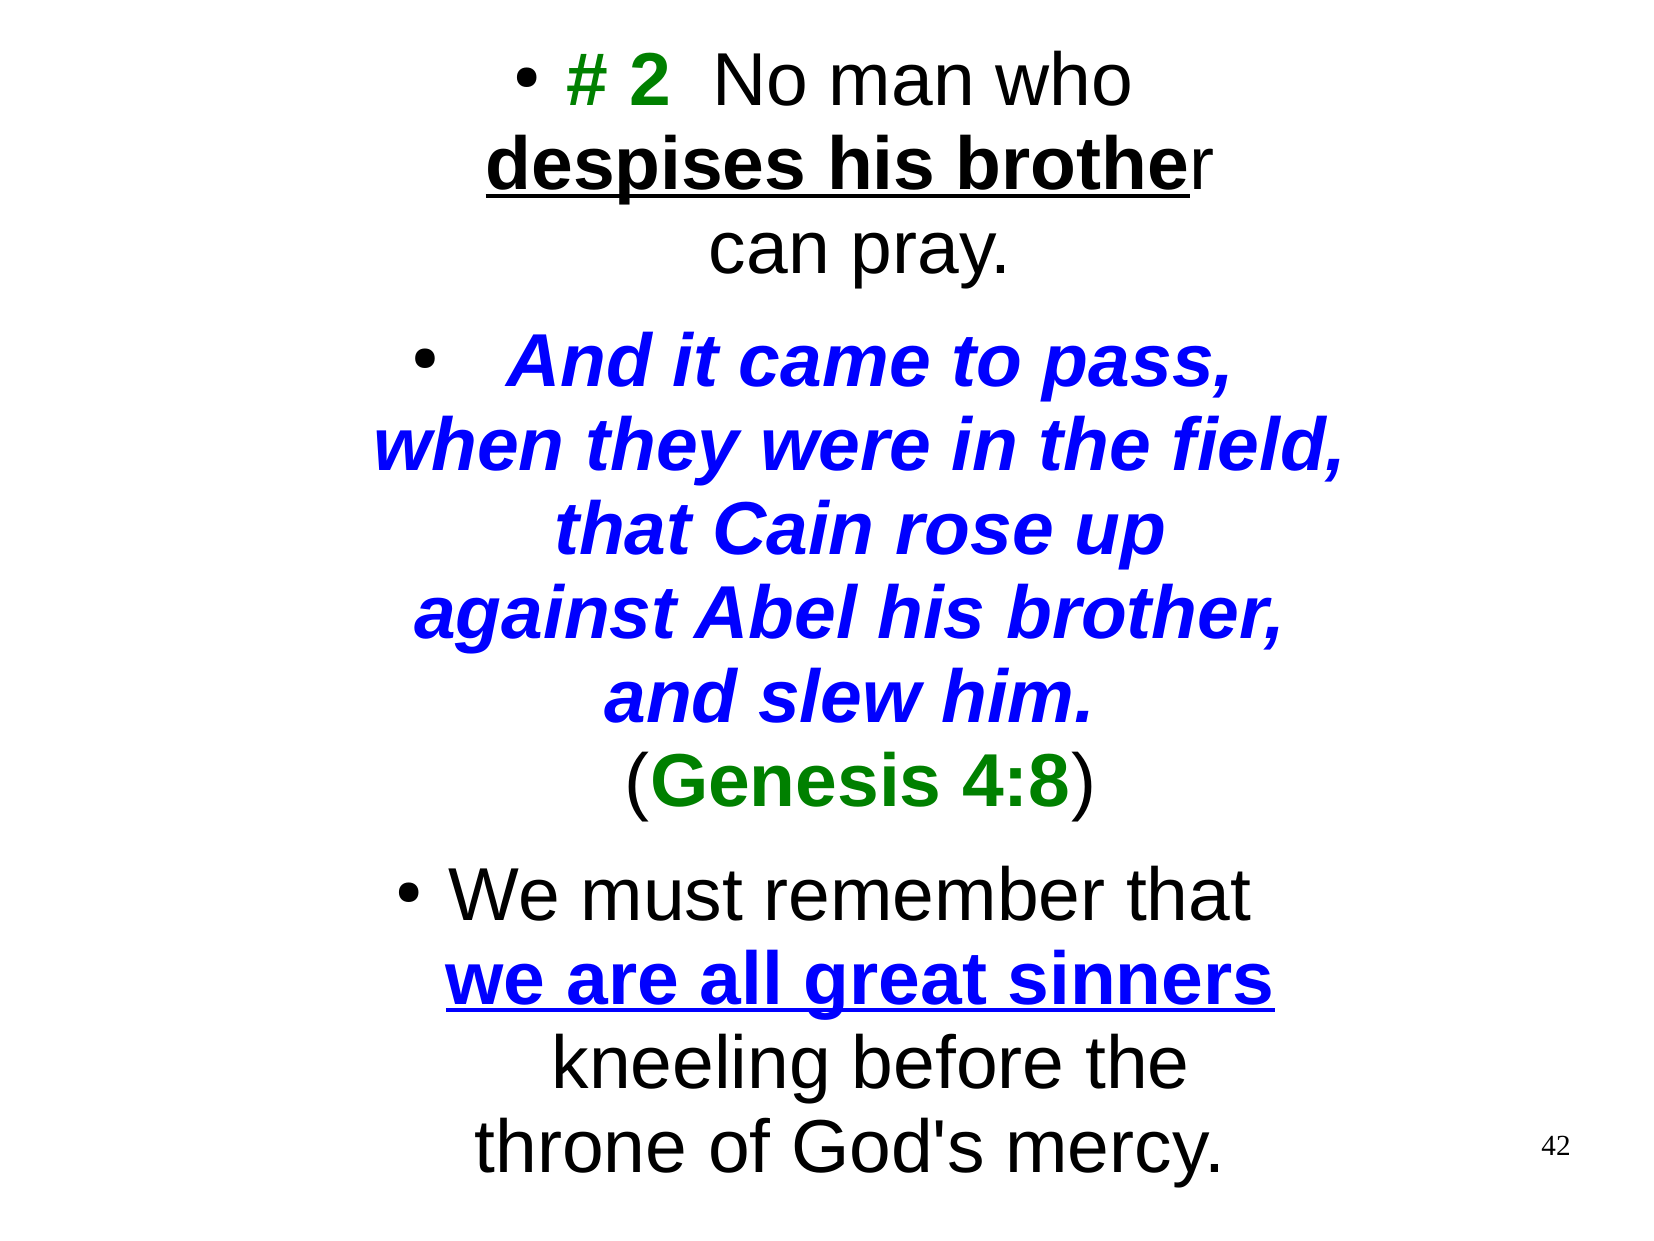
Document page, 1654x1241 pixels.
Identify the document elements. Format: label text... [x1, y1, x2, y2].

list # 2 No man who despises his brother can pray. And it came to pass, when they were in the field, that Cain rose up against Abel his brother, and slew him. (Genesis 4:8) We must remember that we are all great sinners kneeling before the throne of God's mercy. [37, 37, 1613, 1238]
